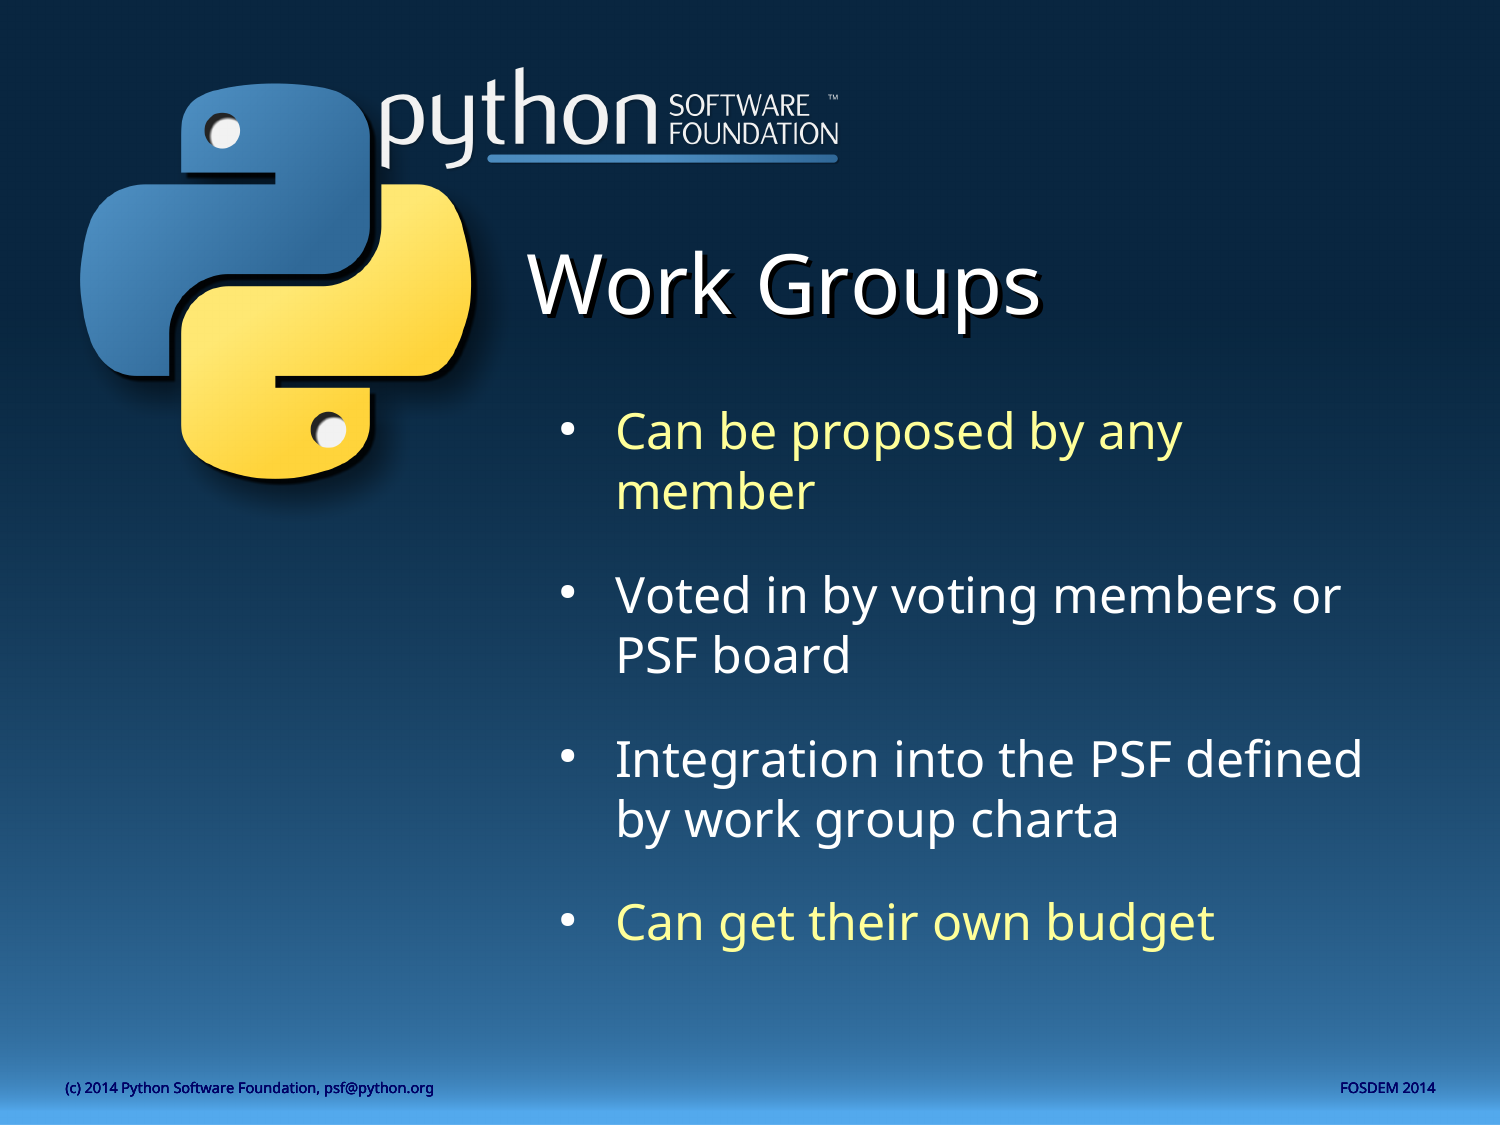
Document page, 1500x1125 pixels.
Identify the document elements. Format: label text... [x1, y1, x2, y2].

list Can be proposed by any member Voted in by voting members or PSF board Integration into the PSF defined by work group charta Can get their own budget [544, 392, 1388, 1006]
picture [0, 0, 1500, 1125]
title Work Groups [512, 185, 1388, 377]
text_box (c) 2014 Python Software Foundation, psf@python.org FOSDEM 2014 [65, 1078, 1436, 1099]
